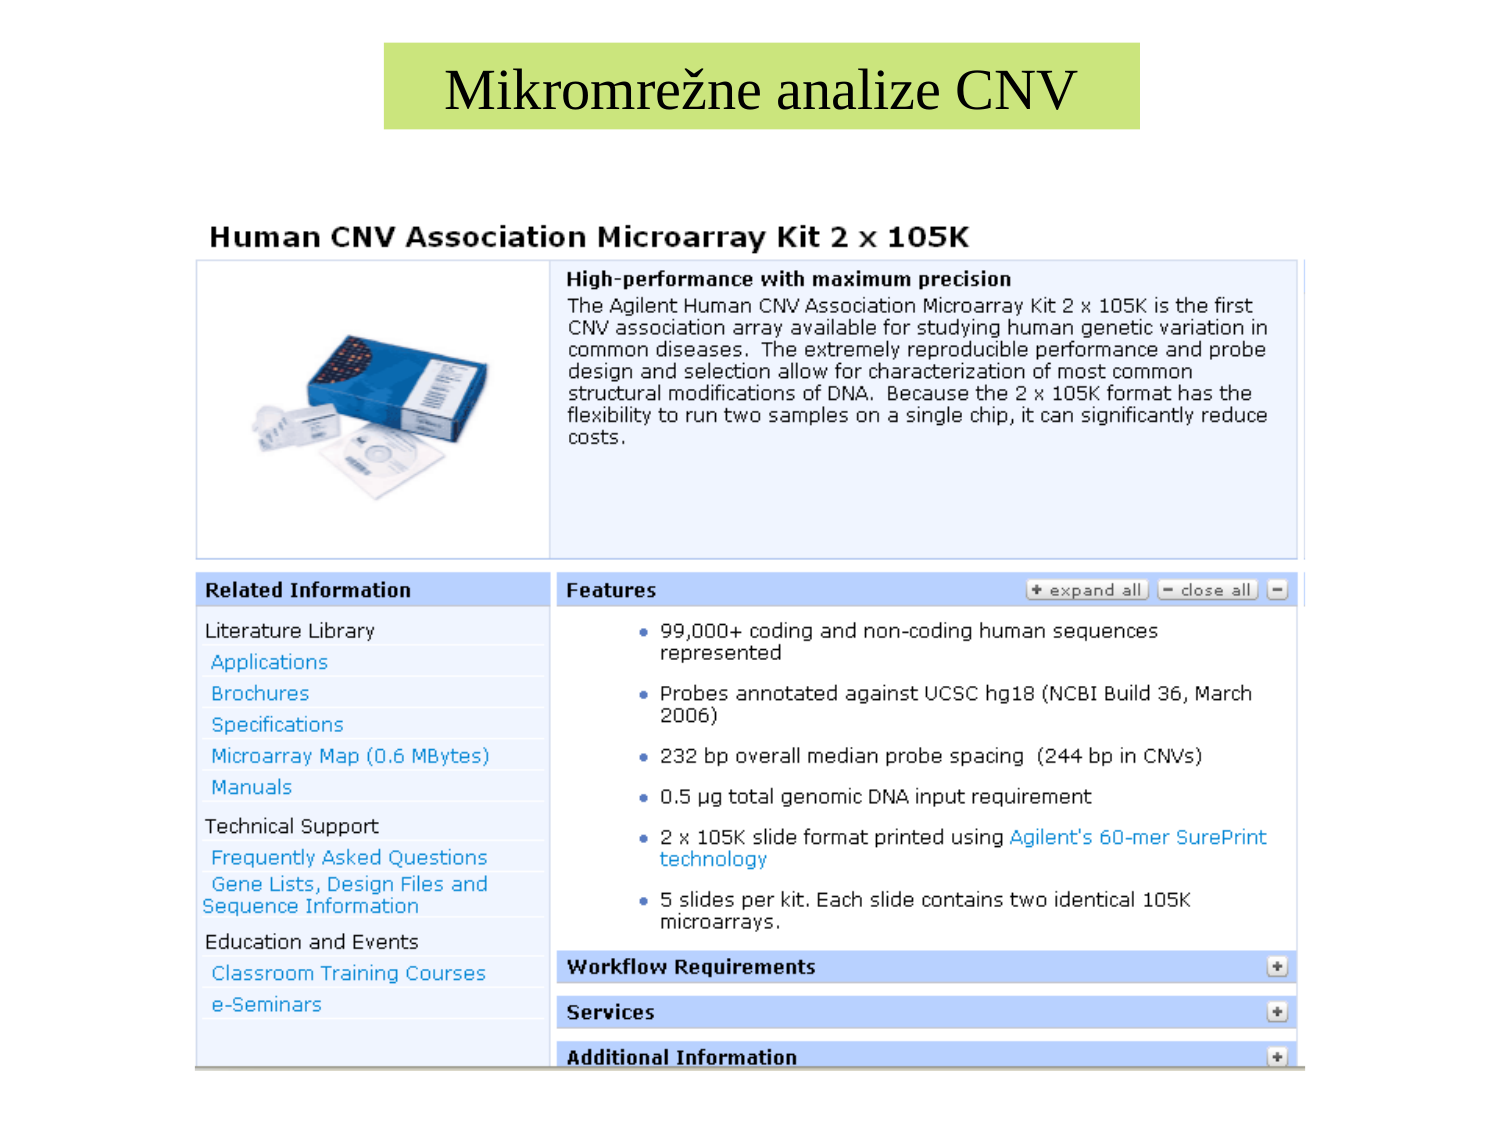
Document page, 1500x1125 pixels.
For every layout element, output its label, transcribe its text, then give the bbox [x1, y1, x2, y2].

picture [194, 208, 1306, 1071]
title Mikromrežne analize CNV [383, 42, 1140, 130]
